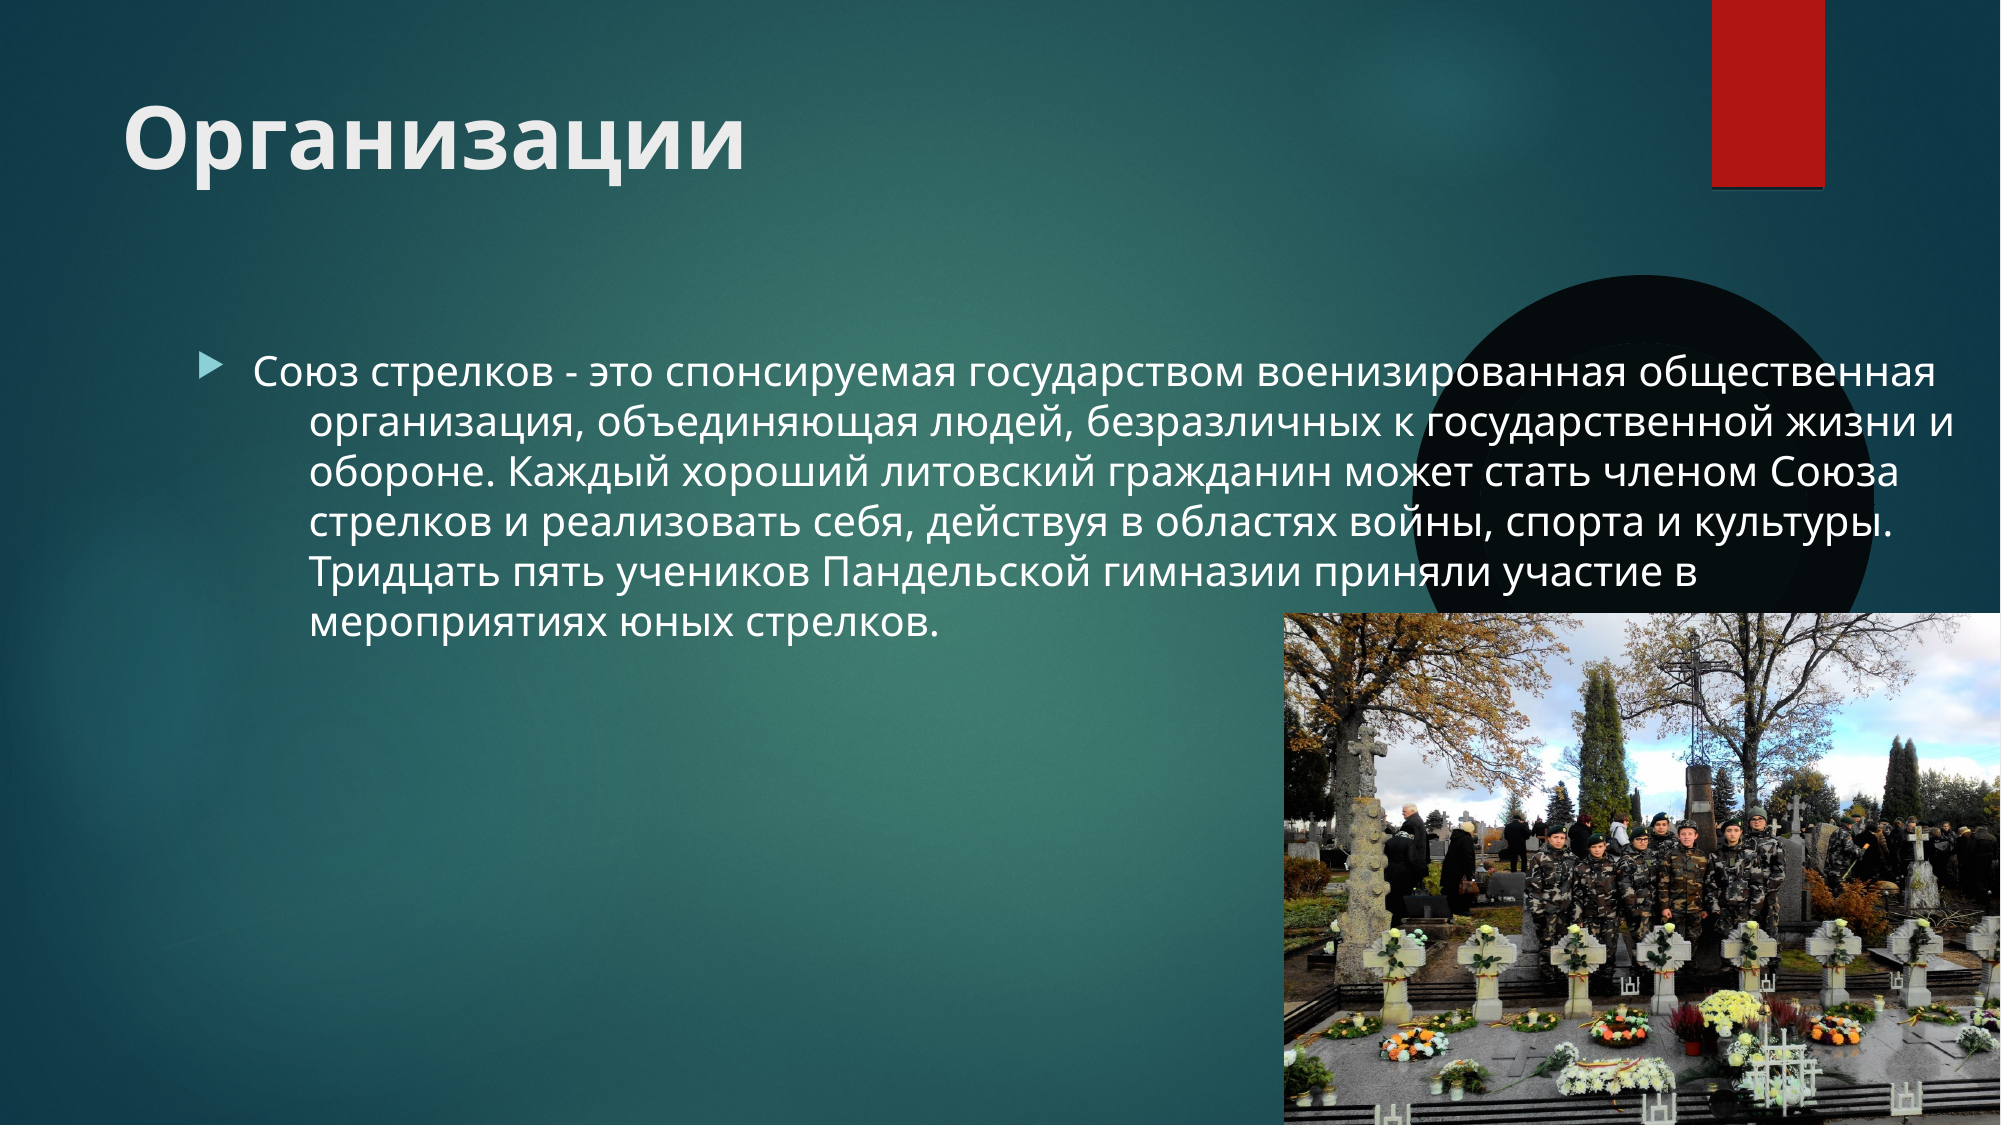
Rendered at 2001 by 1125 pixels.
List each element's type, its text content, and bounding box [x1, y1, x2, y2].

list Союз стрелков - это спонсируемая государством военизированная общественная организация, объединяющая людей, безразличных к государственной жизни и обороне. Каждый хороший литовский гражданин может стать членом Союза стрелков и реализовать себя, действуя в областях войны, спорта и культуры. Тридцать пять учеников Пандельской гимназии приняли участие в мероприятиях юных стрелков. [181, 336, 2000, 1125]
title Организации [106, 74, 1649, 305]
picture [1284, 613, 2000, 1125]
